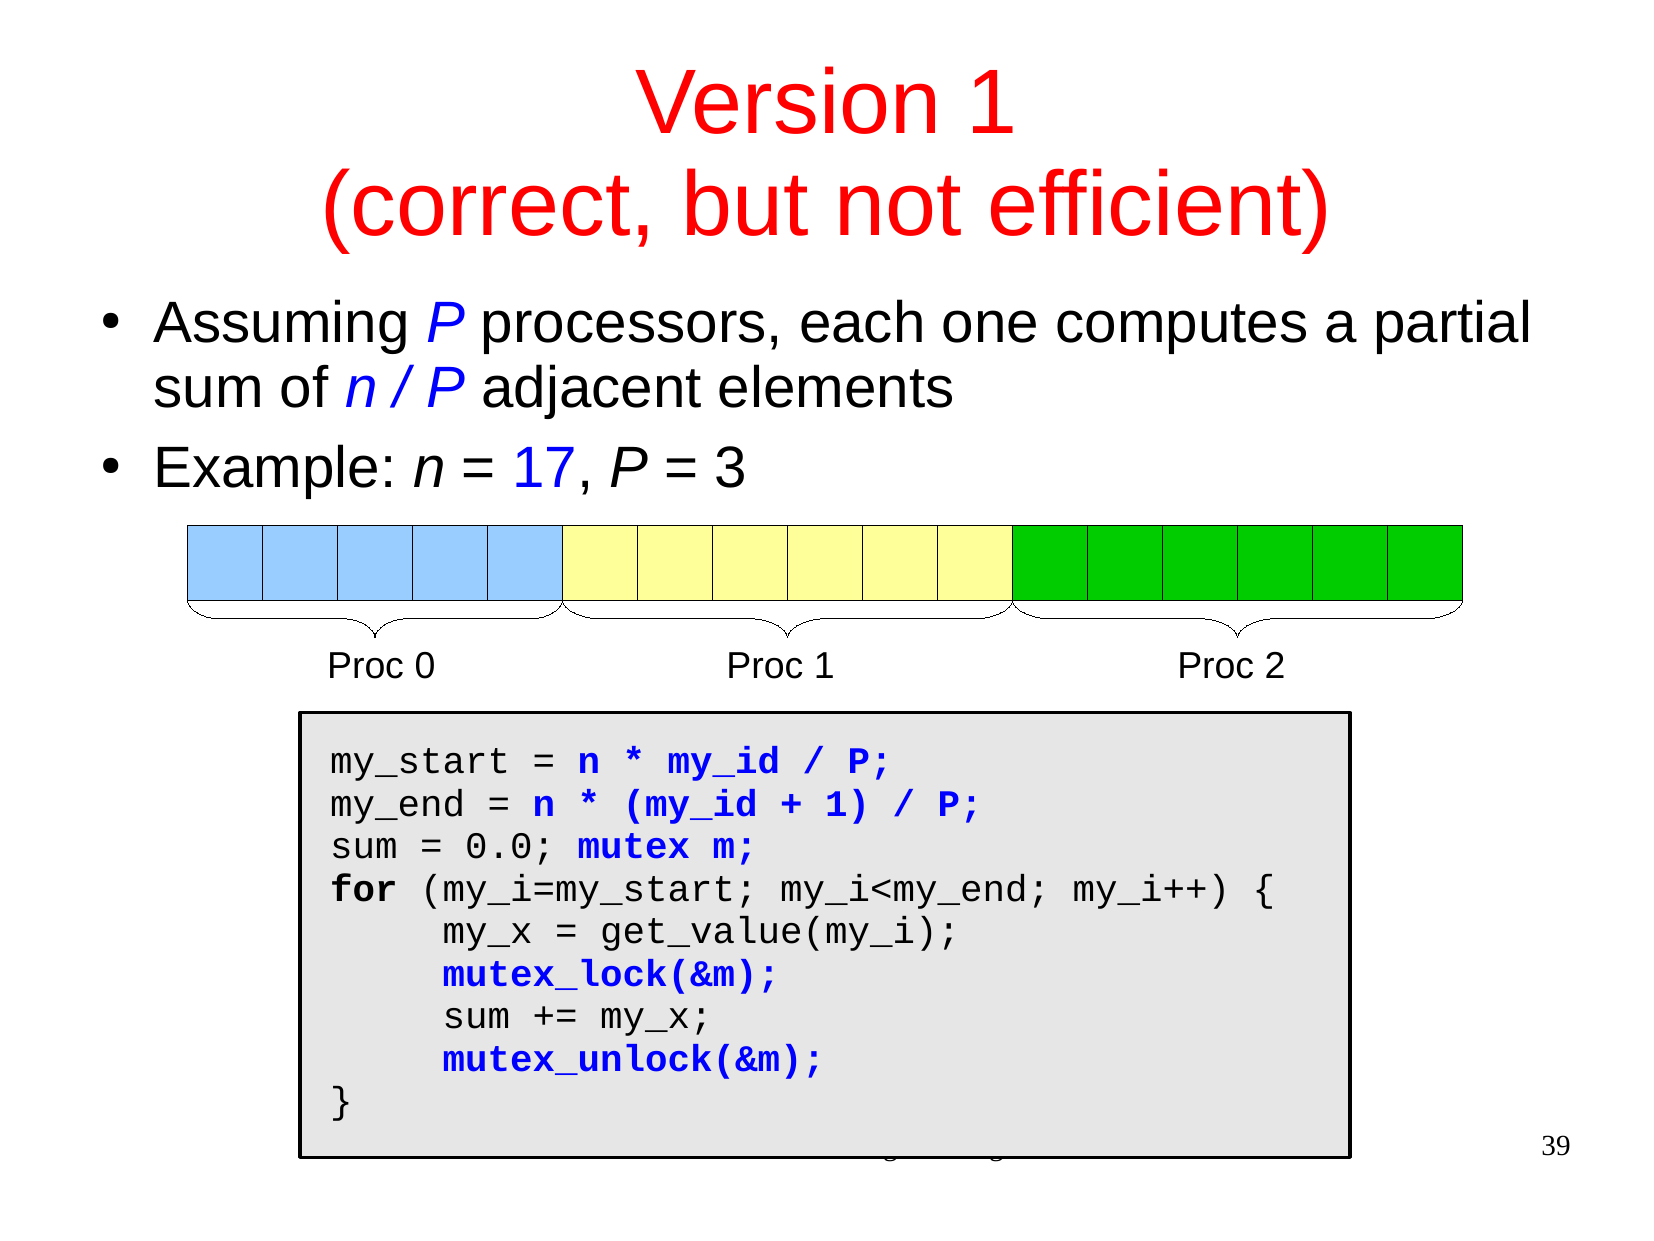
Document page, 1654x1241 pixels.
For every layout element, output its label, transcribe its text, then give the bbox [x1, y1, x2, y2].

text_box Proc 1 [711, 637, 863, 695]
title Version 1 (correct, but not efficient) [82, 50, 1571, 256]
text_box Proc 0 [312, 637, 472, 695]
text_box [187, 525, 1463, 601]
list Assuming P processors, each one computes a partial sum of n / P adjacent elements Example: n = 17, P = 3 [82, 290, 1571, 1109]
text_box Proc 2 [1162, 637, 1323, 695]
text_box my_start = n * my_id / P; my_end = n * (my_id + 1) / P; sum = 0.0; mutex m; for (my_i=my_start; my_i<my_end; my_i++) { my_x = get_value(my_i); mutex_lock(&m); sum += my_x; mutex_unlock(&m); } [300, 712, 1351, 1158]
